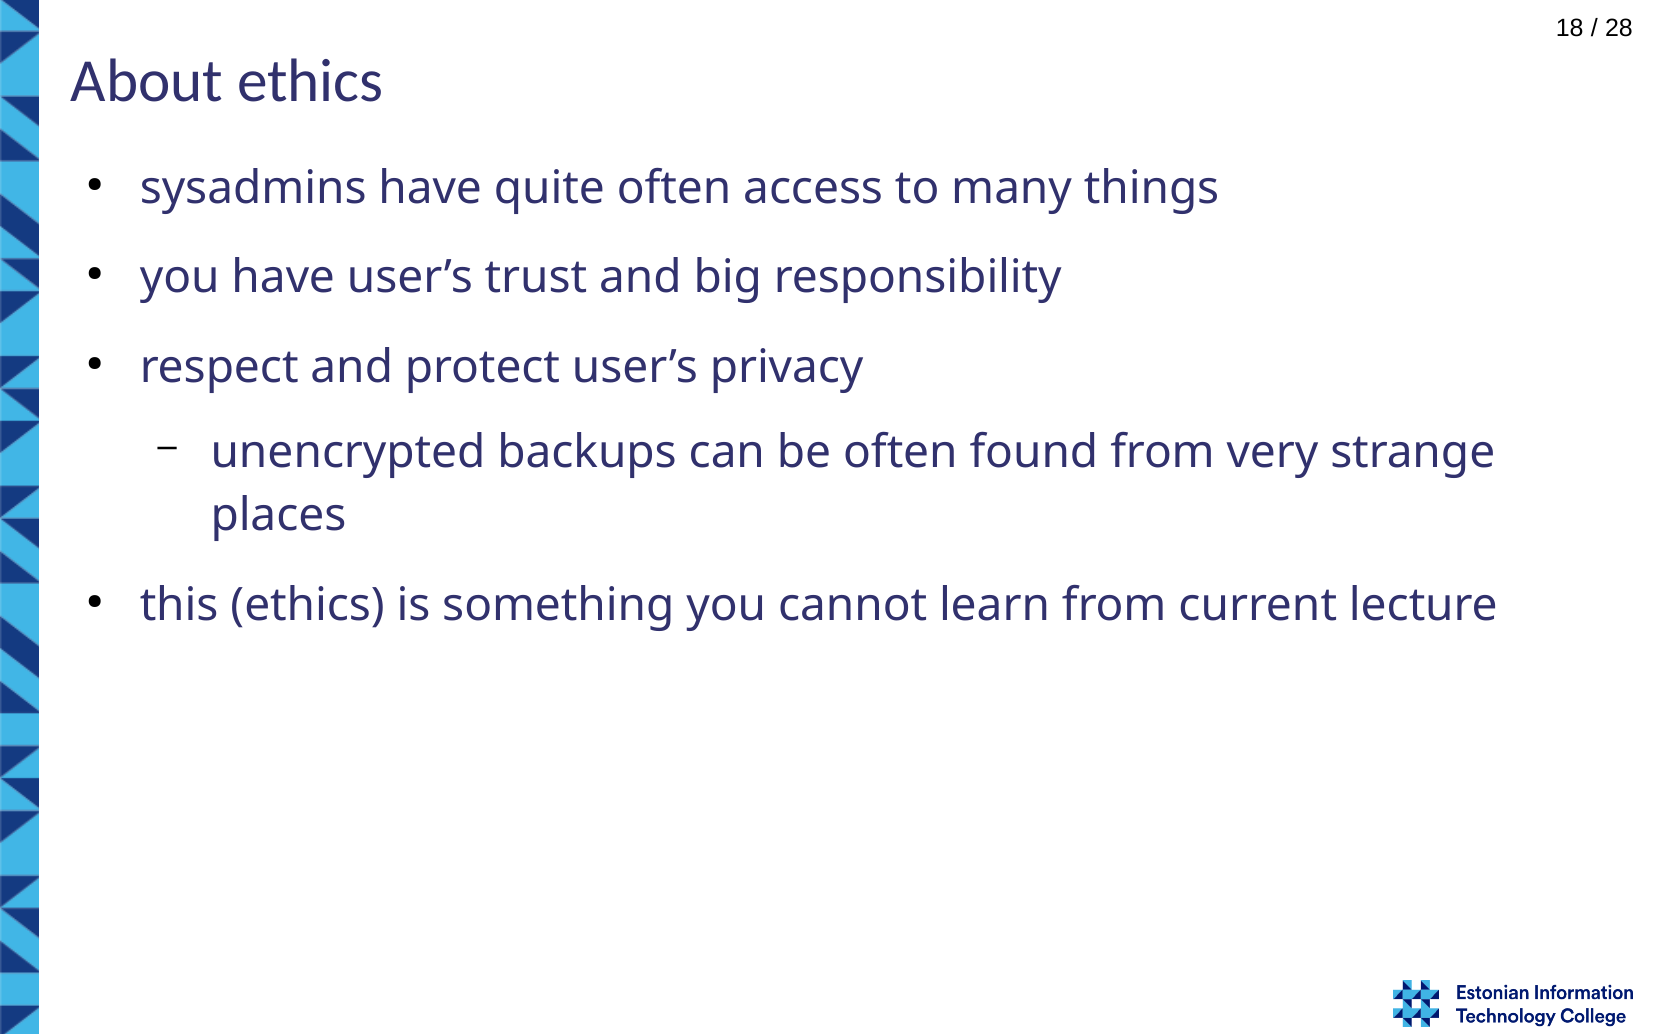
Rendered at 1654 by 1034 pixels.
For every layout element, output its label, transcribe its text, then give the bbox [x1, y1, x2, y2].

title About ethics [70, 41, 1630, 130]
list sysadmins have quite often access to many things you have user’s trust and big responsibility respect and protect user’s privacy unencrypted backups can be often found from very strange places this (ethics) is something you cannot learn from current lecture [68, 153, 1630, 957]
picture [1393, 980, 1633, 1027]
